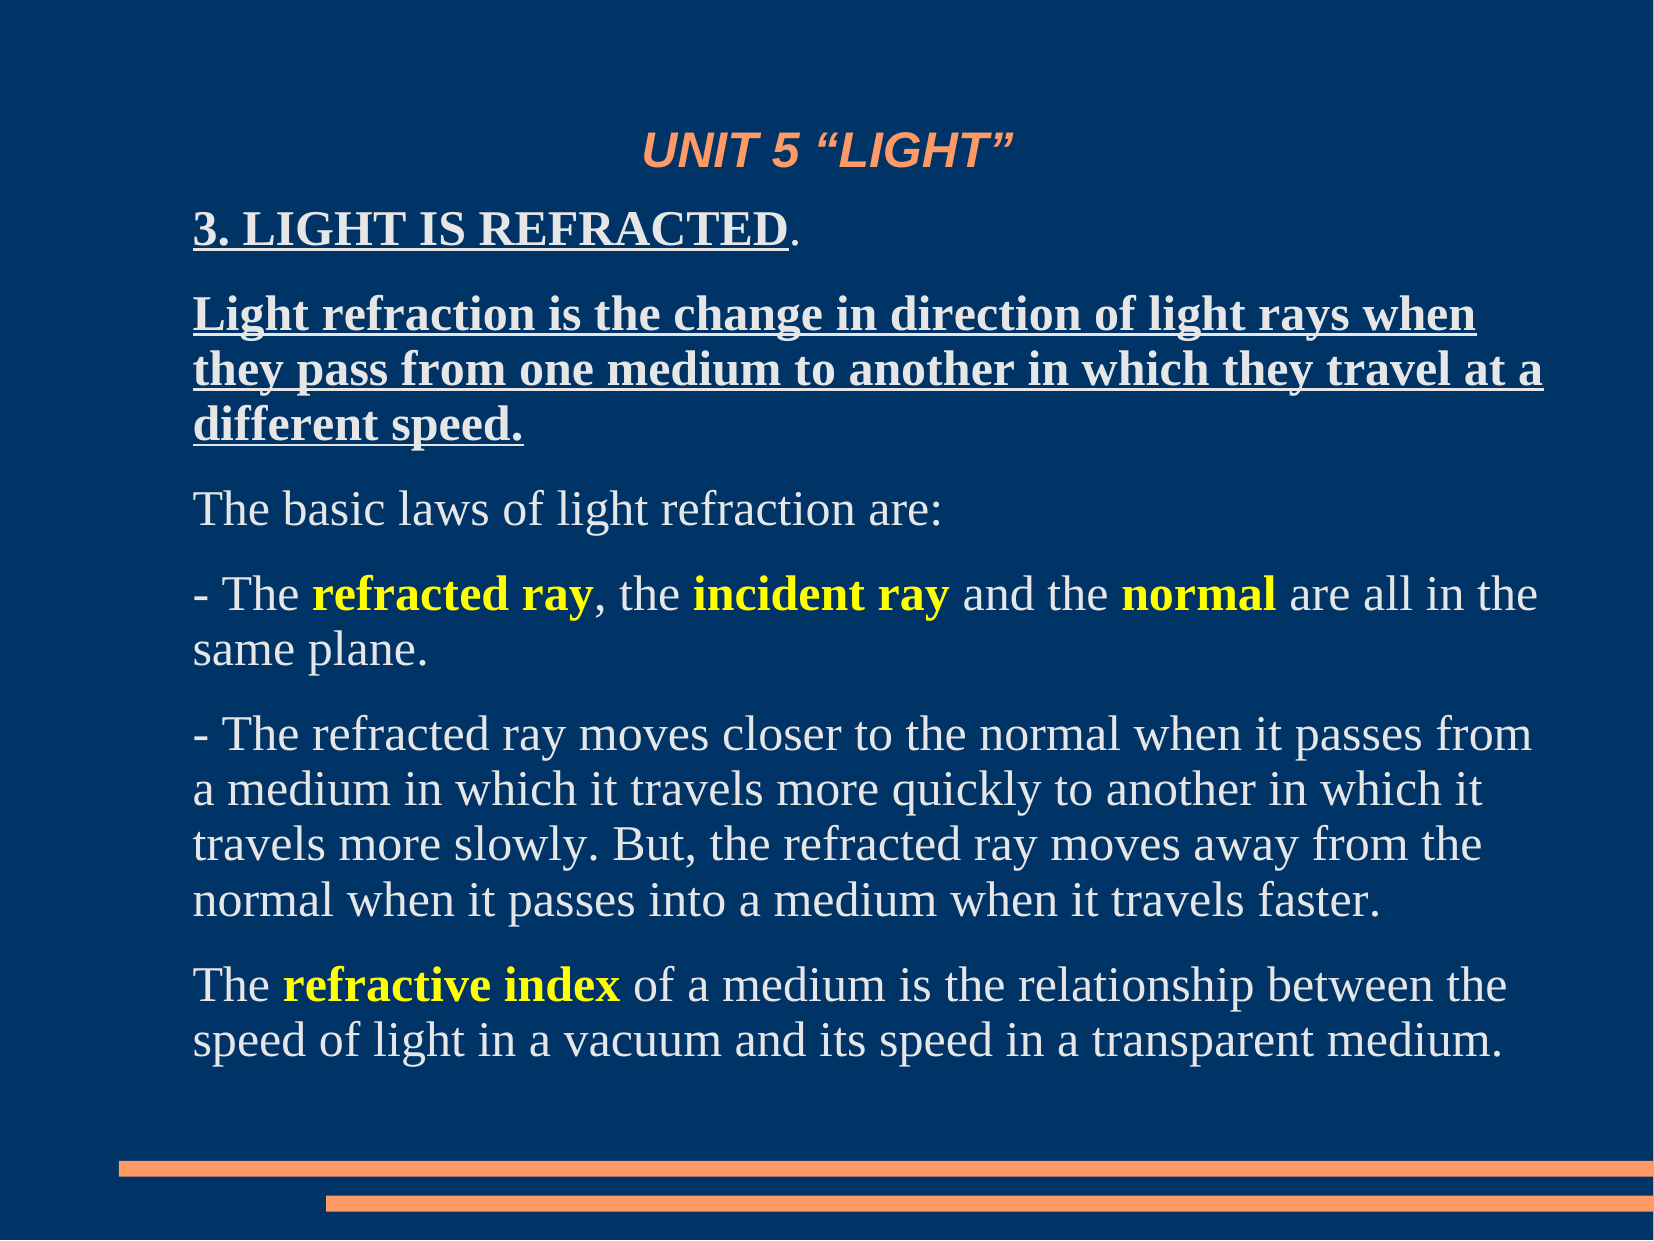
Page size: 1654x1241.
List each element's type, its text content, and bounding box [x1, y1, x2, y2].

title UNIT 5 “LIGHT” [121, 46, 1534, 200]
list 3. LIGHT IS REFRACTED. Light refraction is the change in direction of light rays when they pass from one medium to another in which they travel at a different speed. The basic laws of light refraction are: - The refracted ray, the incident ray and the normal are all in the same plane. - The refracted ray moves closer to the normal when it passes from a medium in which it travels more quickly to another in which it travels more slowly. But, the refracted ray moves away from the normal when it passes into a medium when it travels faster. The refractive index of a medium is the relationship between the speed of light in a vacuum and its speed in a transparent medium. [121, 200, 1561, 1132]
